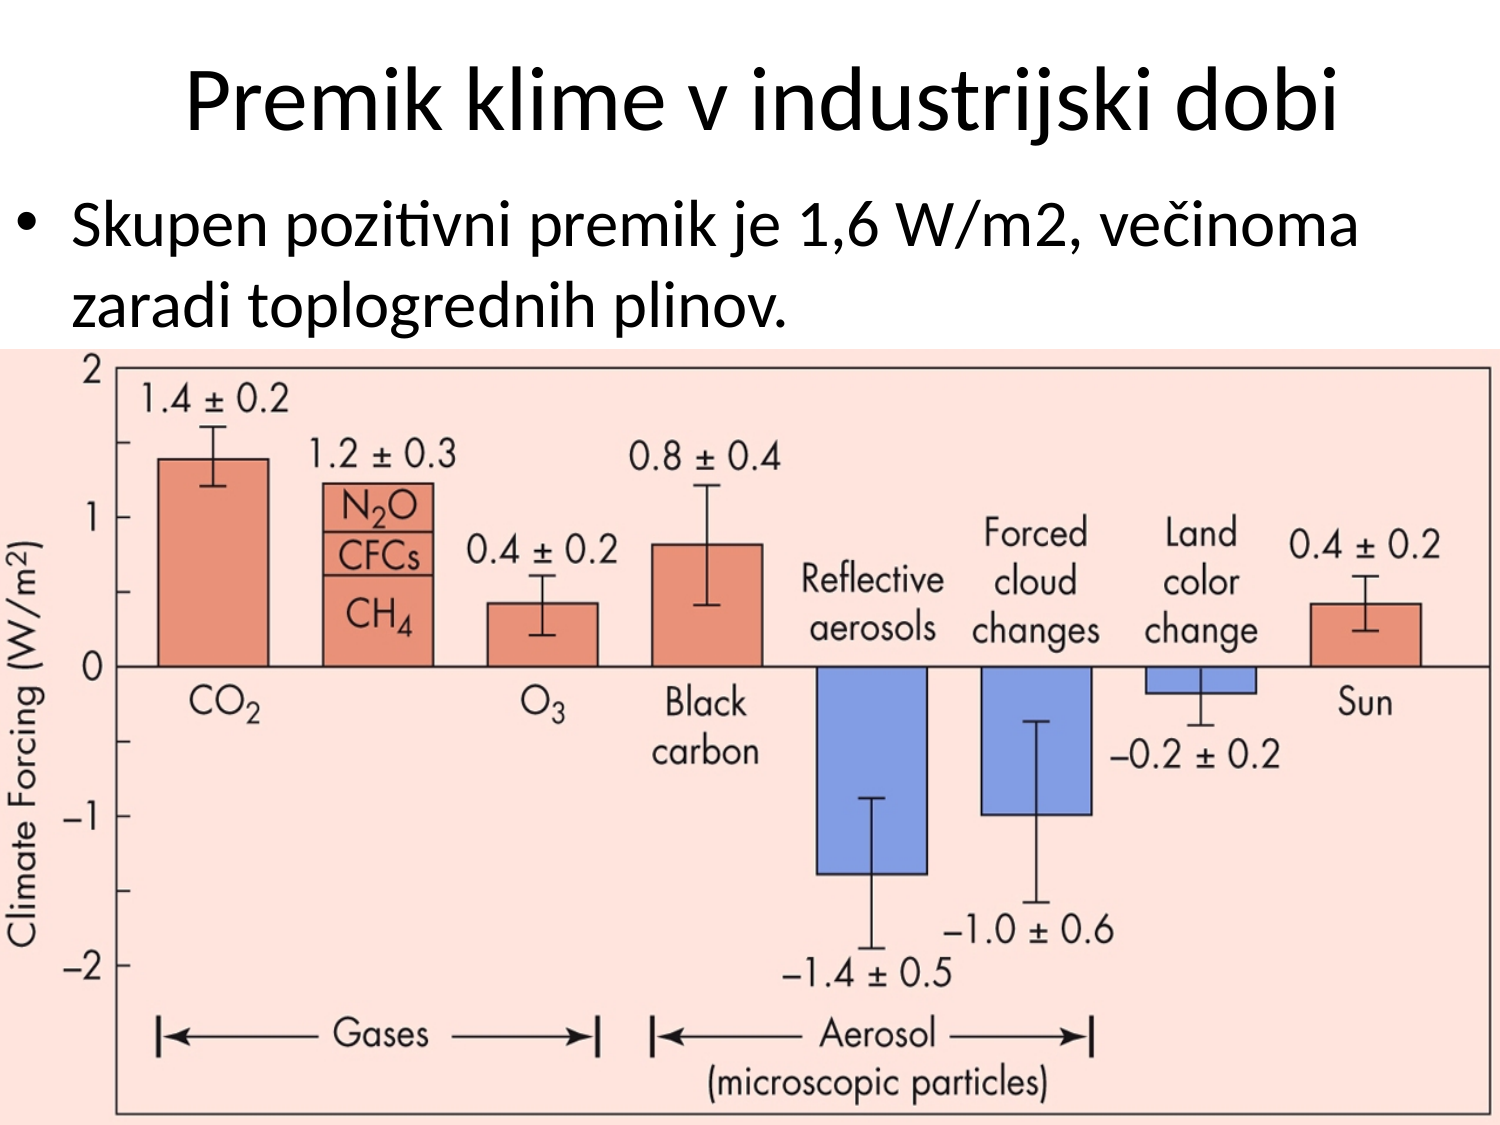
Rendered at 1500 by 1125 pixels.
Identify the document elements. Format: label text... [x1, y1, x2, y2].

list Skupen pozitivni premik je 1,6 W/m2, večinoma zaradi toplogrednih plinov. [0, 172, 1500, 349]
picture [0, 349, 1500, 1125]
title Premik klime v industrijski dobi [88, 0, 1439, 172]
